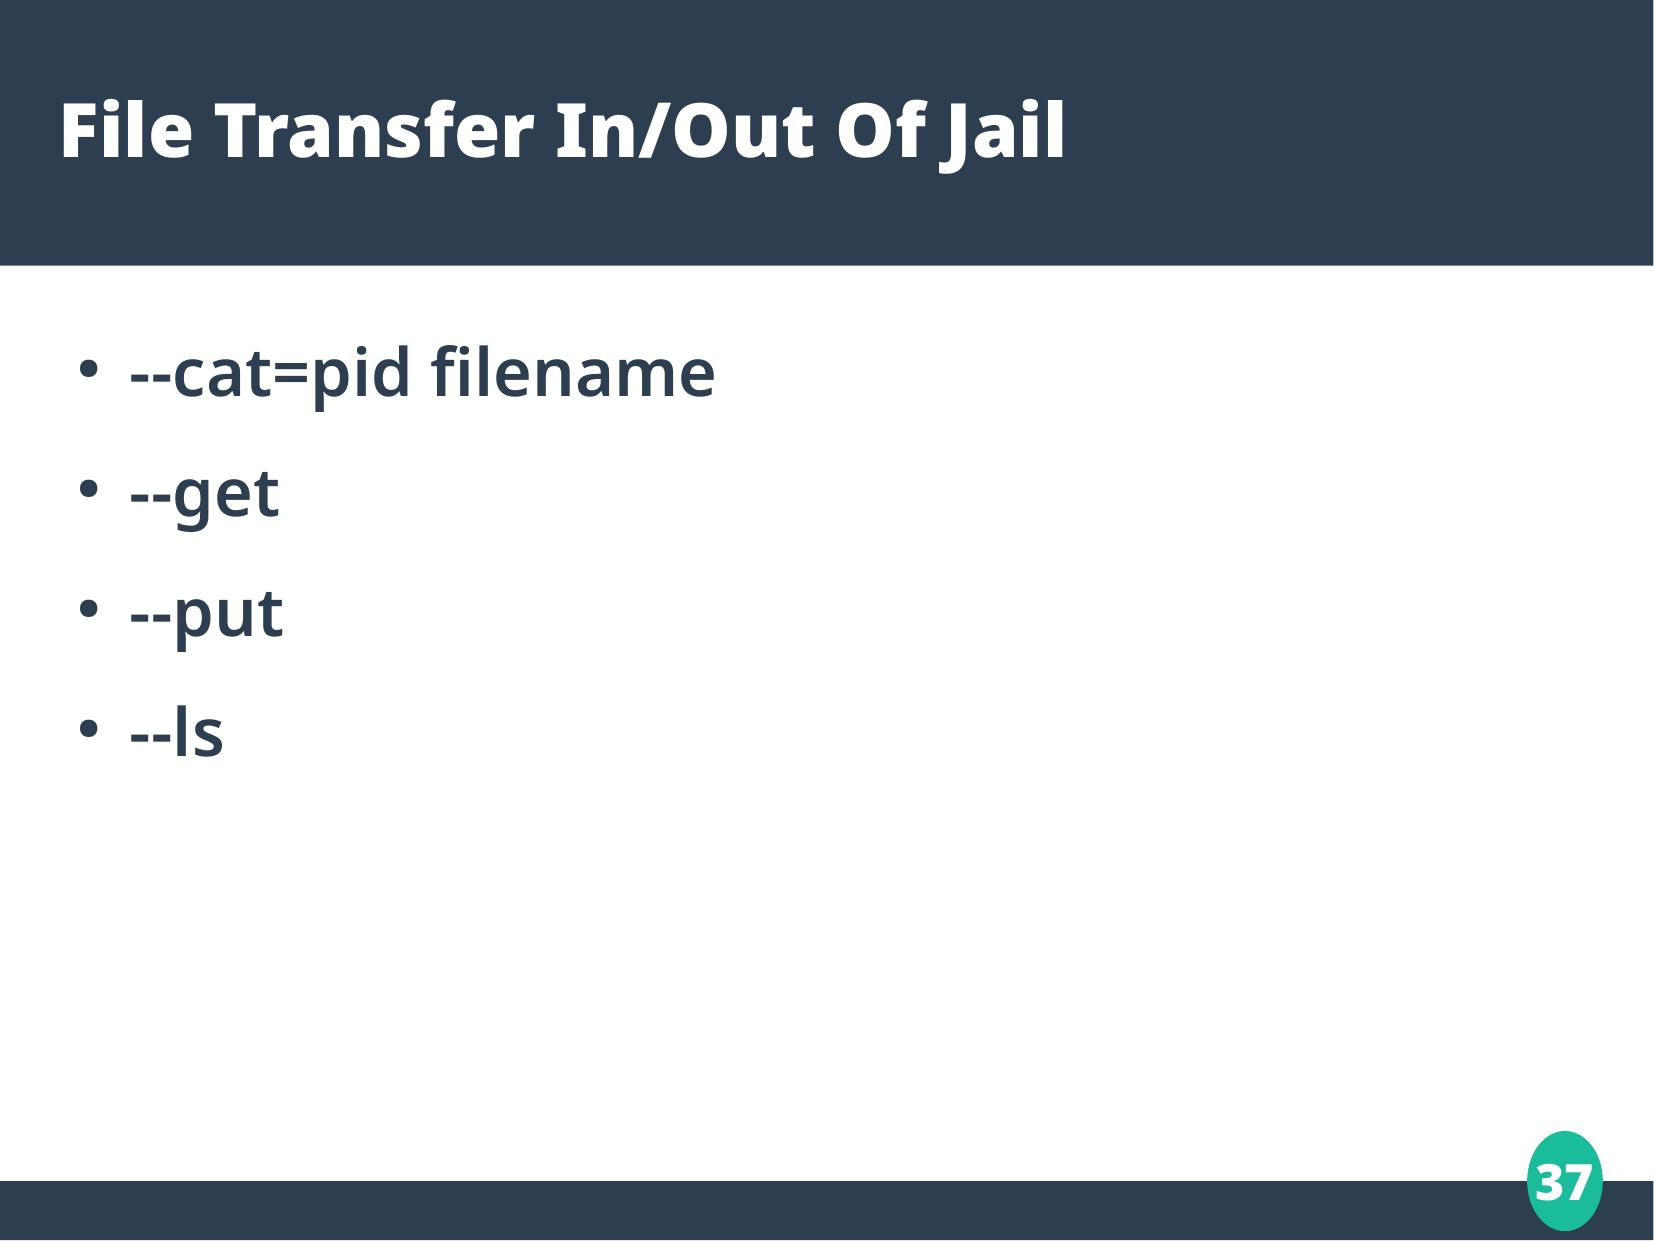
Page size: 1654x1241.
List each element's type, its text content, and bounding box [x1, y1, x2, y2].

title File Transfer In/Out Of Jail [59, 49, 1595, 207]
list --cat=pid filename --get --put --ls [59, 324, 1595, 1152]
